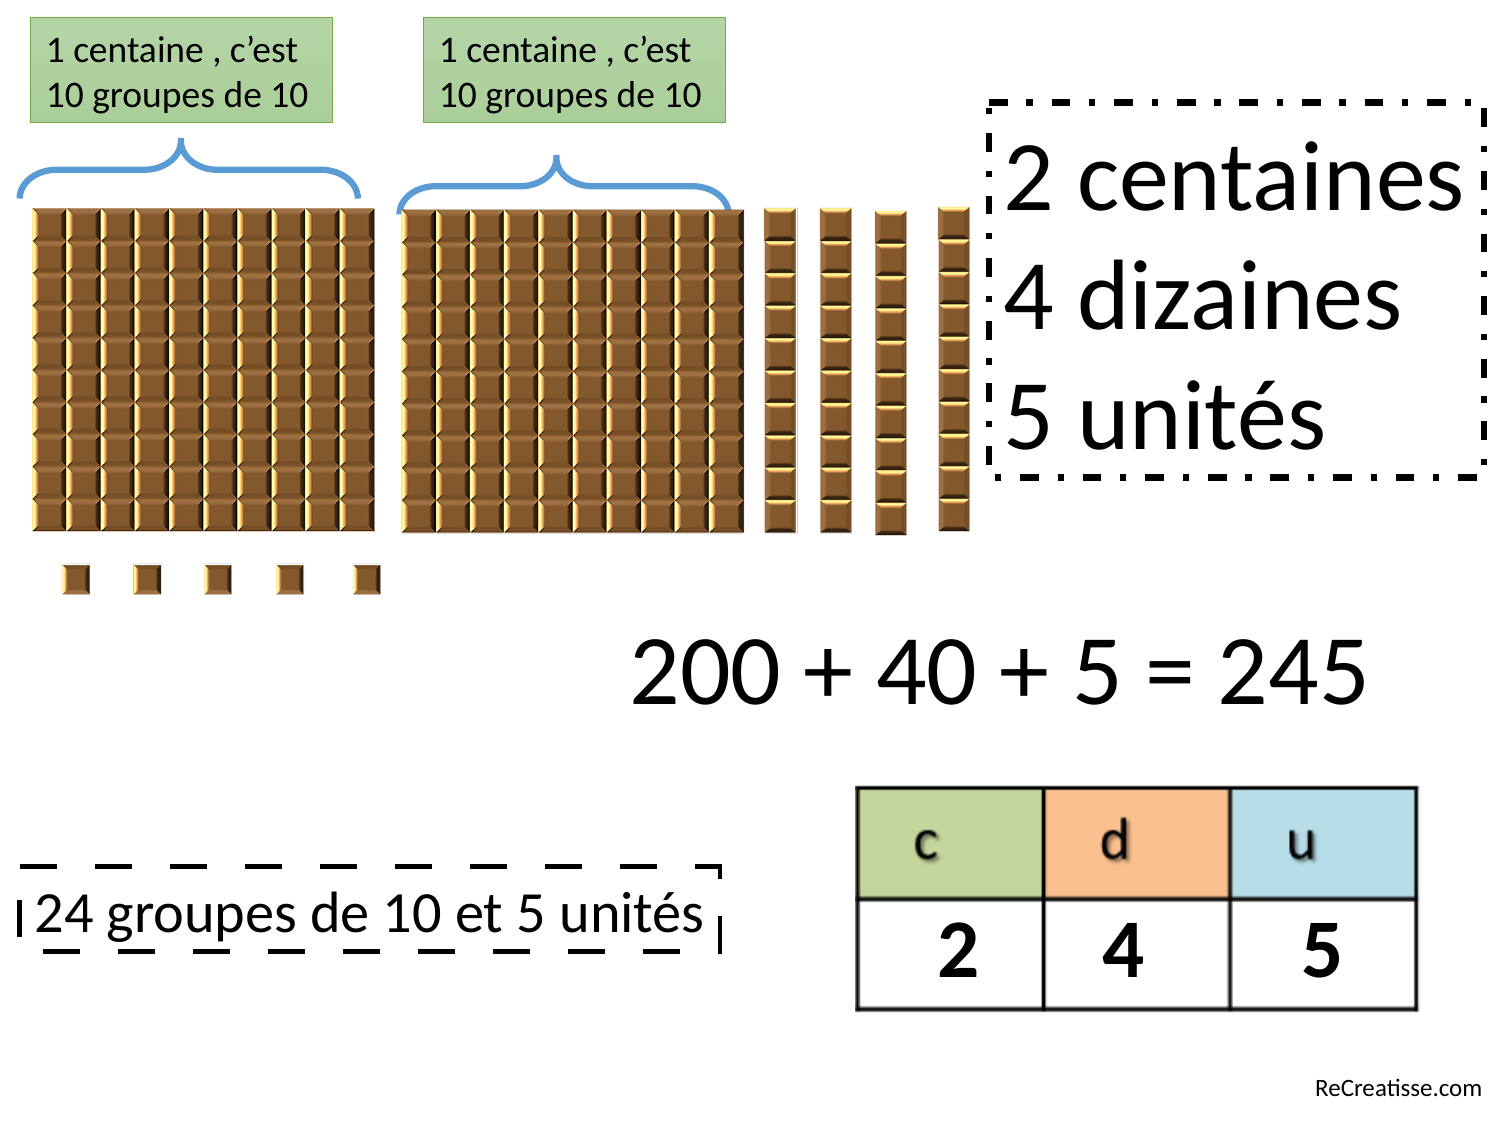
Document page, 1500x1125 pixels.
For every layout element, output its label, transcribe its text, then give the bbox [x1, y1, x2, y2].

text_box 4 [1087, 886, 1159, 1001]
text_box 200 + 40 + 5 = 245 [614, 597, 1385, 732]
text_box 5 [1287, 886, 1359, 1001]
text_box 1 centaine , c’est 10 groupes de 10 [424, 17, 726, 122]
text_box ReCreatisse.com [1300, 1064, 1498, 1109]
text_box 2 centaines 4 dizaines 5 unités [989, 102, 1484, 477]
text_box 1 centaine , c’est 10 groupes de 10 [31, 18, 333, 123]
text_box 2 [923, 886, 995, 1001]
text_box 24 groupes de 10 et 5 unités [20, 867, 720, 952]
picture [30, 205, 971, 596]
picture [855, 781, 1422, 1014]
